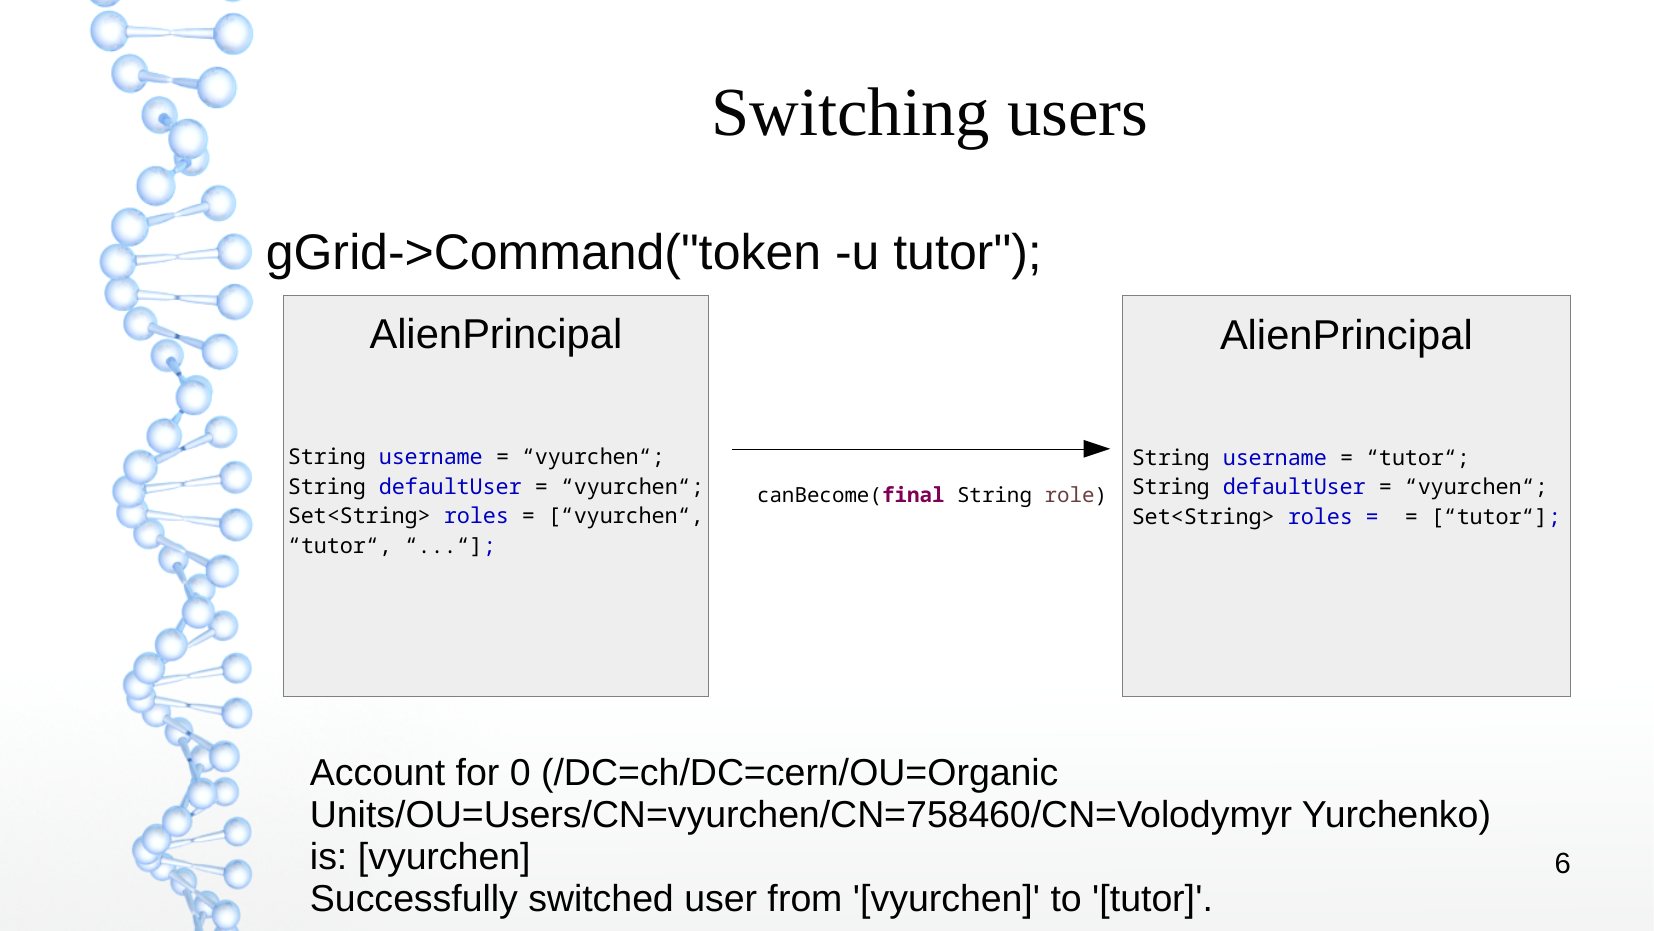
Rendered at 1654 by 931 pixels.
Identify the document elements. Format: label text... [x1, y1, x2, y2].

text_box AlienPrincipal String username = “tutor“; String defaultUser = “vyurchen“; Set<String> roles = = [“tutor“]; [1122, 295, 1571, 697]
text_box canBecome(final String role) [742, 472, 1123, 512]
text_box Account for 0 (/DC=ch/DC=cern/OU=Organic Units/OU=Users/CN=vyurchen/CN=758460/CN=Volodymyr Yurchenko) is: [vyurchen] Successfully switched user from '[vyurchen]' to '[tutor]'. [295, 744, 1524, 925]
list gGrid->Command("token -u tutor"); [265, 224, 1595, 308]
picture [0, 0, 1654, 931]
text_box AlienPrincipal String username = “vyurchen“; String defaultUser = “vyurchen“; Set<String> roles = [“vyurchen“, “tutor“, “...“]; [283, 295, 709, 697]
title Switching users [265, 35, 1595, 189]
